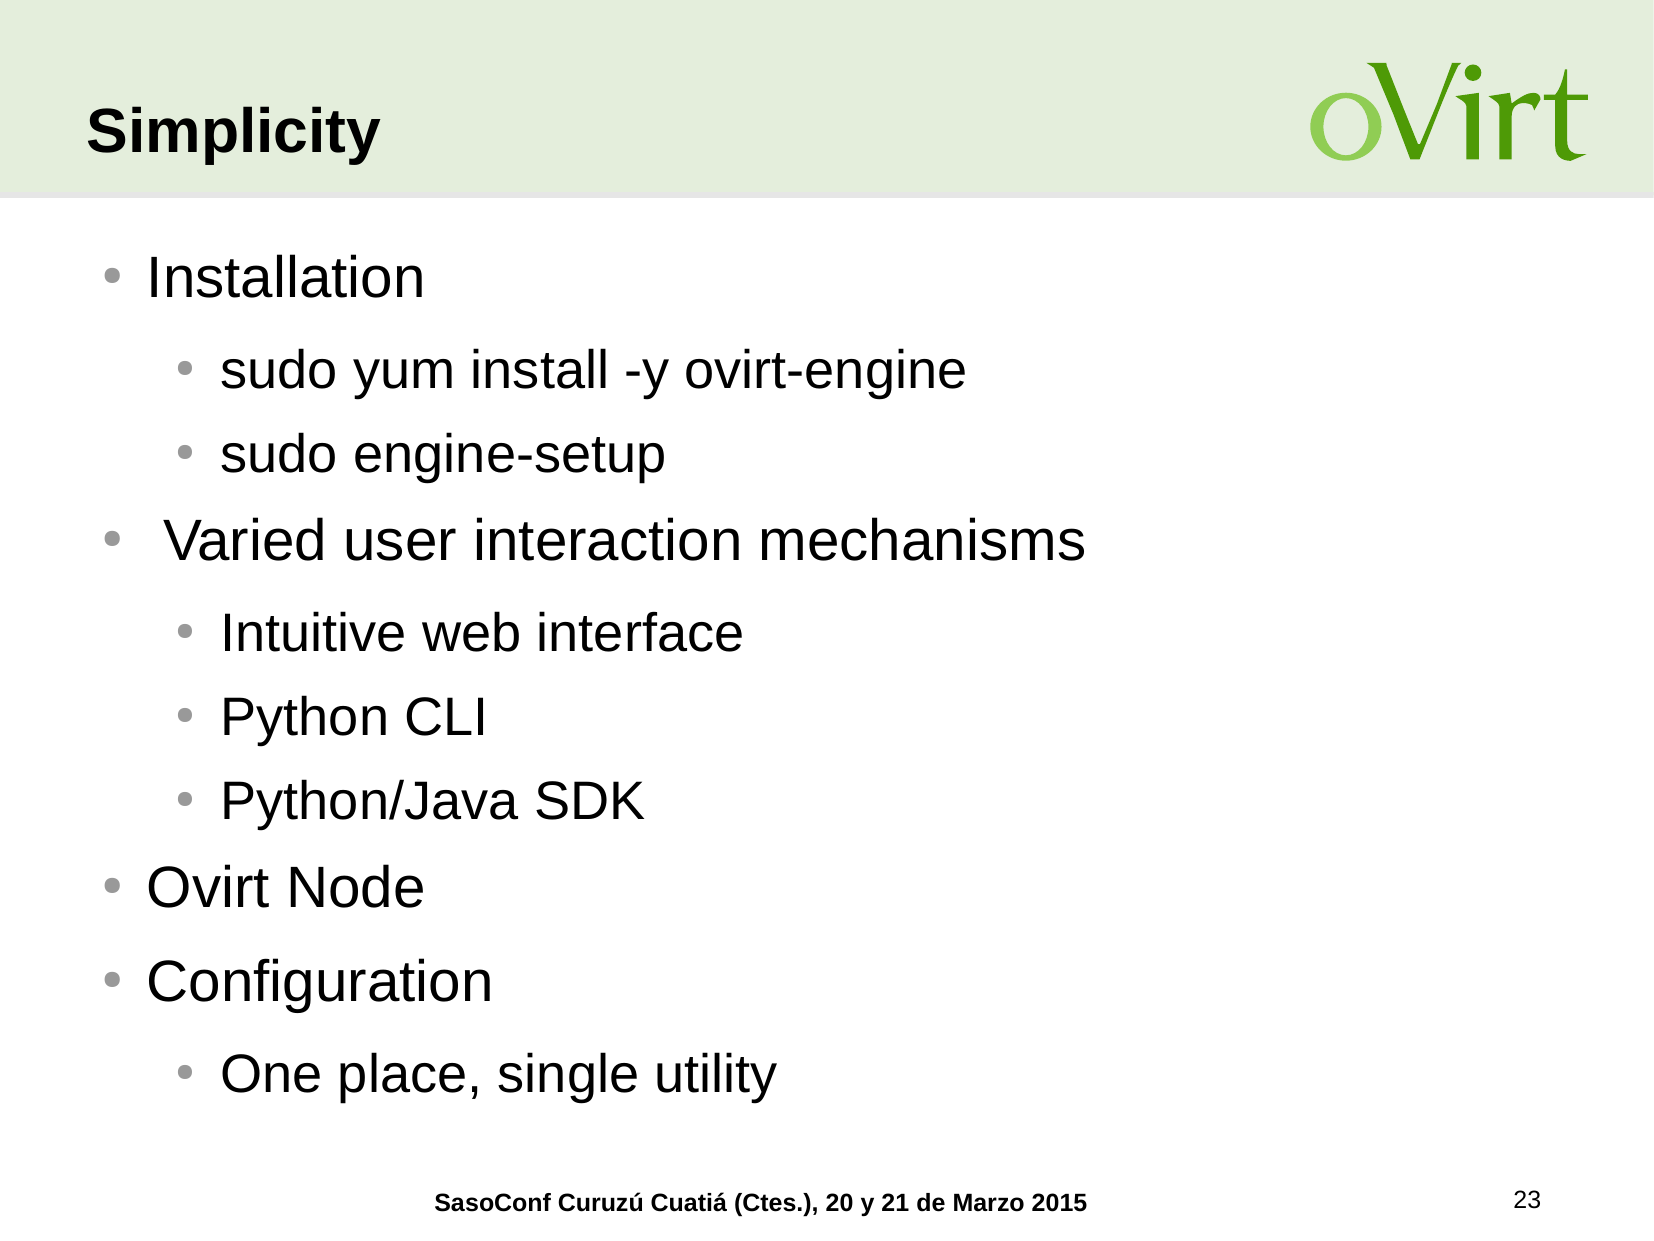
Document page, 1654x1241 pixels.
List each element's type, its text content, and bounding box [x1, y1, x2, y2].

title Simplicity [86, 36, 1307, 225]
list Installation sudo yum install -y ovirt-engine sudo engine-setup Varied user interaction mechanisms Intuitive web interface Python CLI Python/Java SDK Ovirt Node Configuration One place, single utility [86, 244, 1576, 1105]
